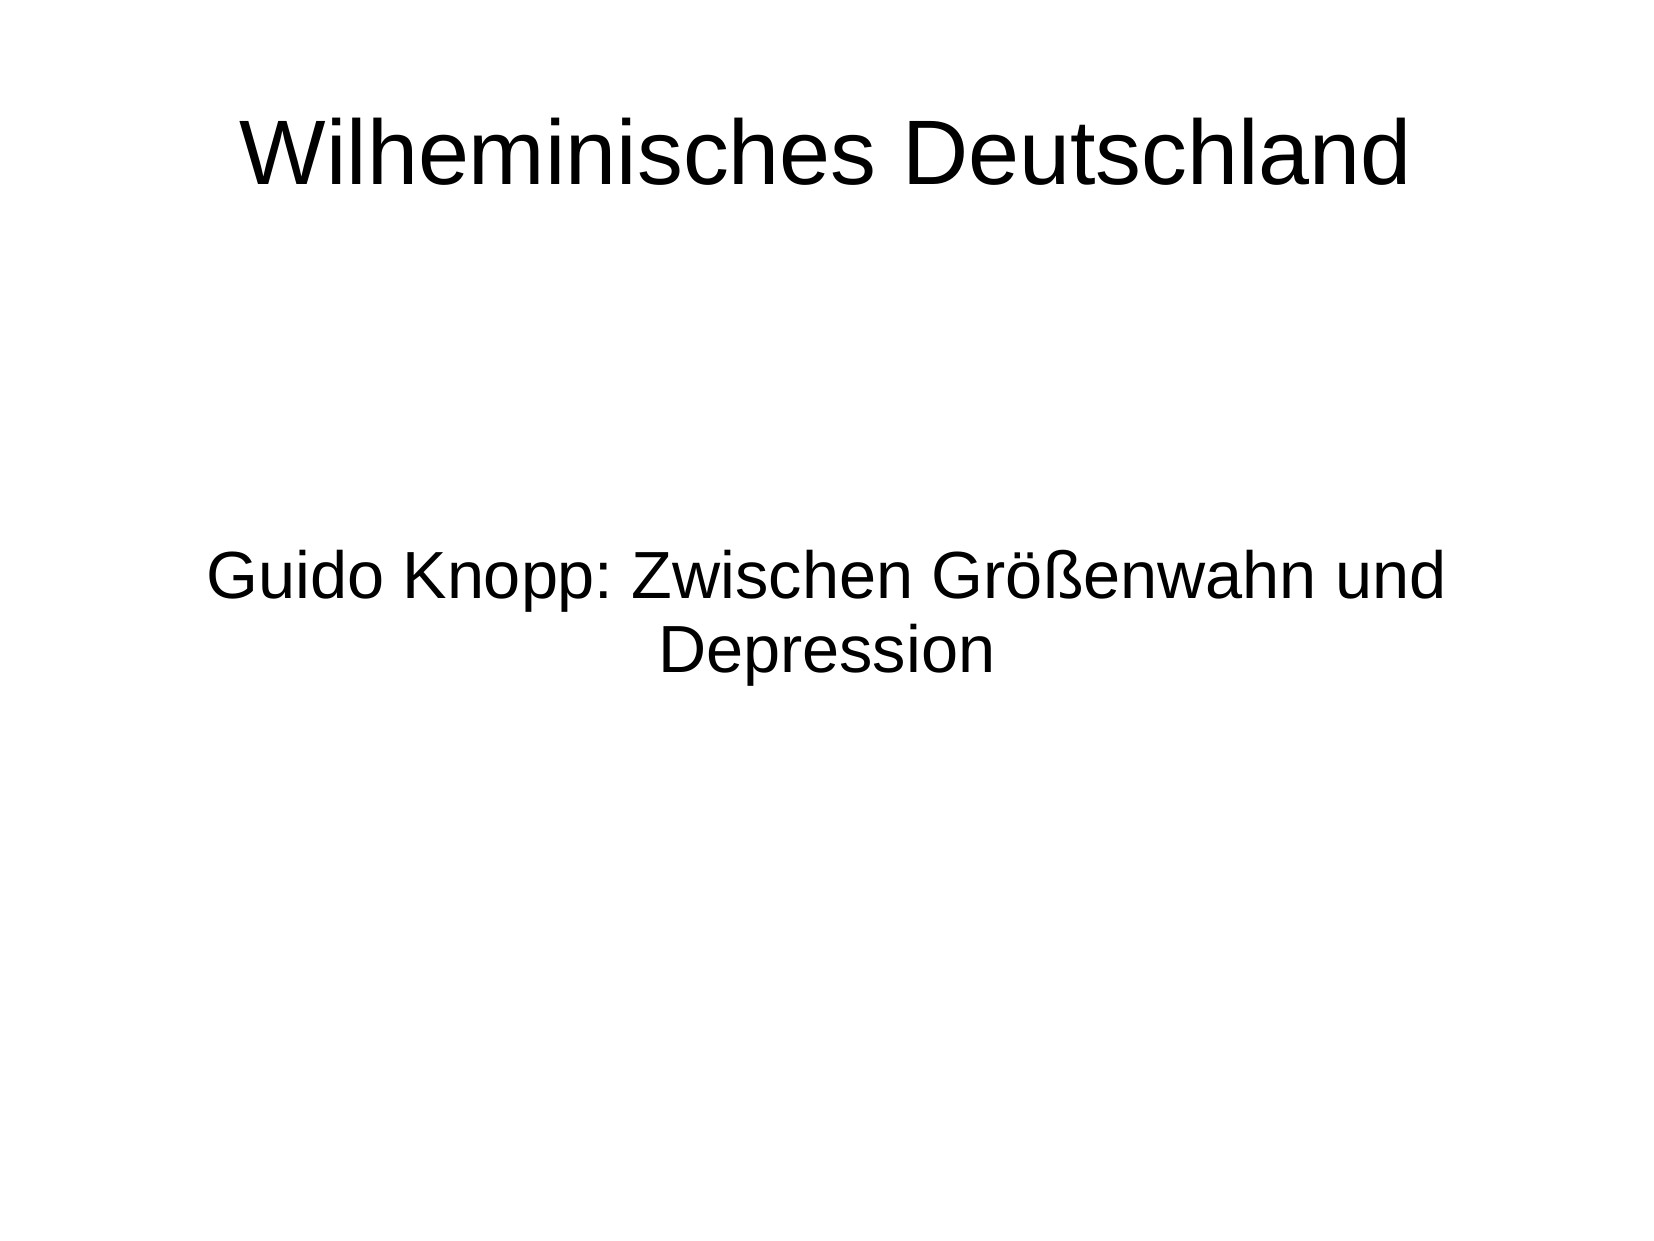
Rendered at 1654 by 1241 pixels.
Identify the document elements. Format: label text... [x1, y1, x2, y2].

title Wilheminisches Deutschland [82, 49, 1571, 257]
subtitle Guido Knopp: Zwischen Größenwahn und Depression [82, 290, 1571, 1010]
